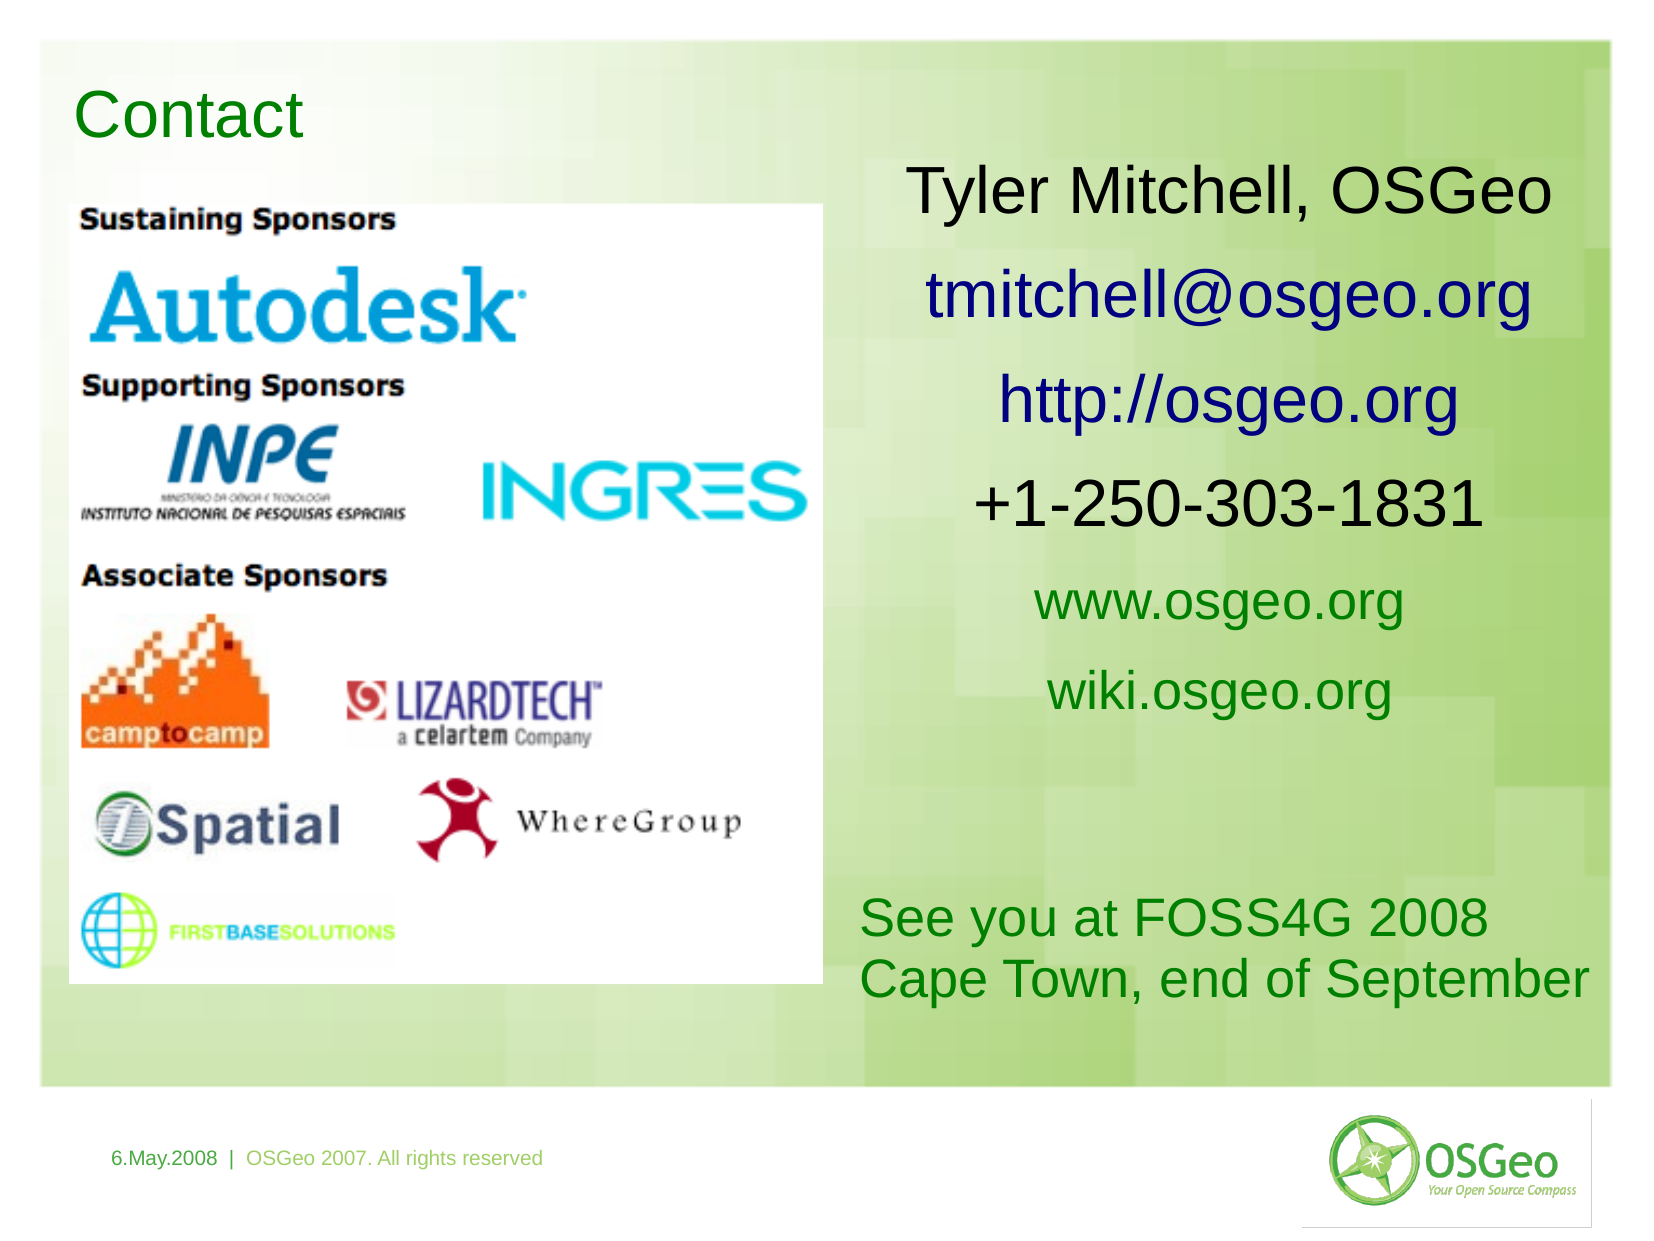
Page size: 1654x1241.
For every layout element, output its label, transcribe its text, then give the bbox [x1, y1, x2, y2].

title Contact [73, 55, 432, 178]
list Tyler Mitchell, OSGeo tmitchell@osgeo.org http://osgeo.org +1-250-303-1831 www.osgeo.org wiki.osgeo.org [846, 153, 1595, 732]
text_box See you at FOSS4G 2008 Cape Town, end of September [844, 879, 1608, 1125]
picture [0, 1, 1654, 1239]
